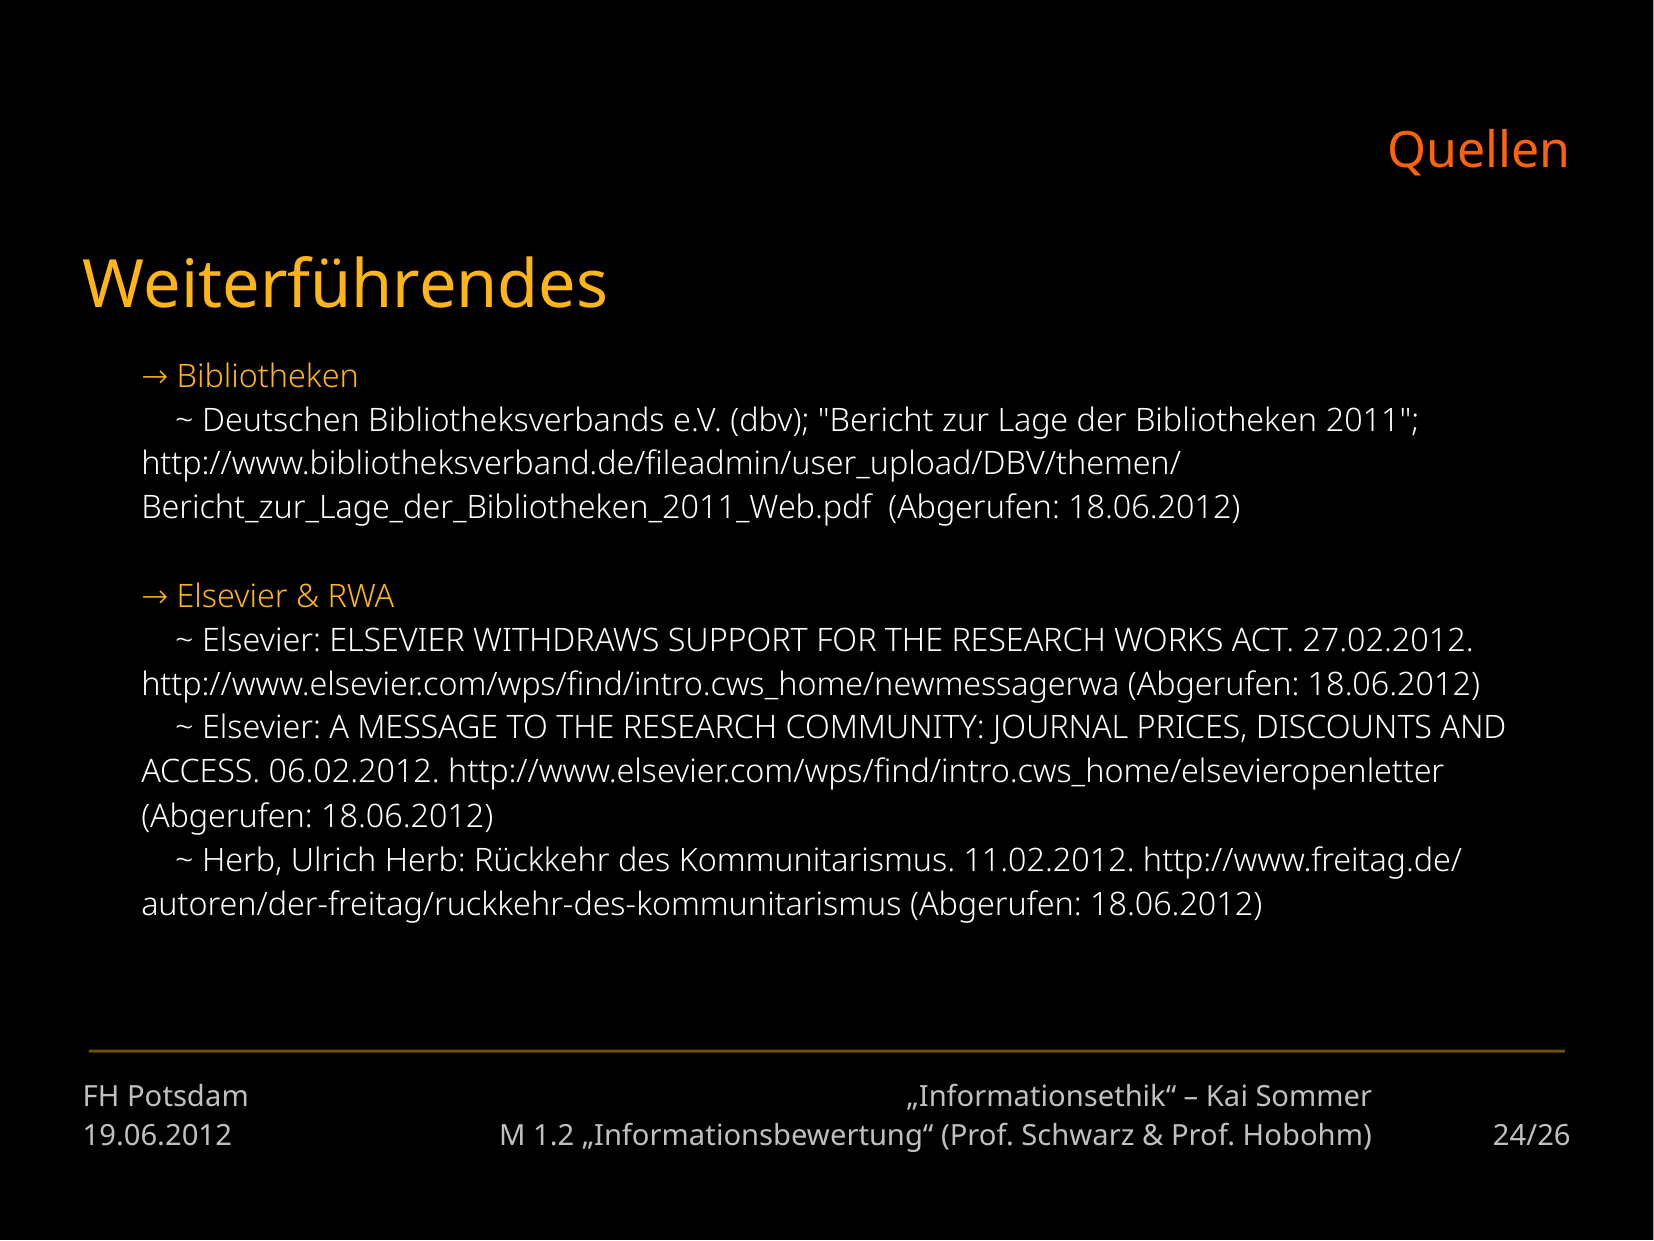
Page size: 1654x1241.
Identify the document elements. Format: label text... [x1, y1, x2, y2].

text_box → Bibliotheken ~ Deutschen Bibliotheksverbands e.V. (dbv); "Bericht zur Lage der Bibliotheken 2011"; http://www.bibliotheksverband.de/fileadmin/user_upload/DBV/themen/Bericht_zur_Lage_der_Bibliotheken_2011_Web.pdf (Abgerufen: 18.06.2012) → Elsevier & RWA ~ Elsevier: ELSEVIER WITHDRAWS SUPPORT FOR THE RESEARCH WORKS ACT. 27.02.2012. http://www.elsevier.com/wps/find/intro.cws_home/newmessagerwa (Abgerufen: 18.06.2012) ~ Elsevier: A MESSAGE TO THE RESEARCH COMMUNITY: JOURNAL PRICES, DISCOUNTS AND ACCESS. 06.02.2012. http://www.elsevier.com/wps/find/intro.cws_home/elsevieropenletter (Abgerufen: 18.06.2012) ~ Herb, Ulrich Herb: Rückkehr des Kommunitarismus. 11.02.2012. http://www.freitag.de/autoren/der-freitag/ruckkehr-des-kommunitarismus (Abgerufen: 18.06.2012) [126, 345, 1528, 865]
list Weiterführendes [82, 236, 1571, 1109]
title Quellen [82, 88, 1571, 207]
